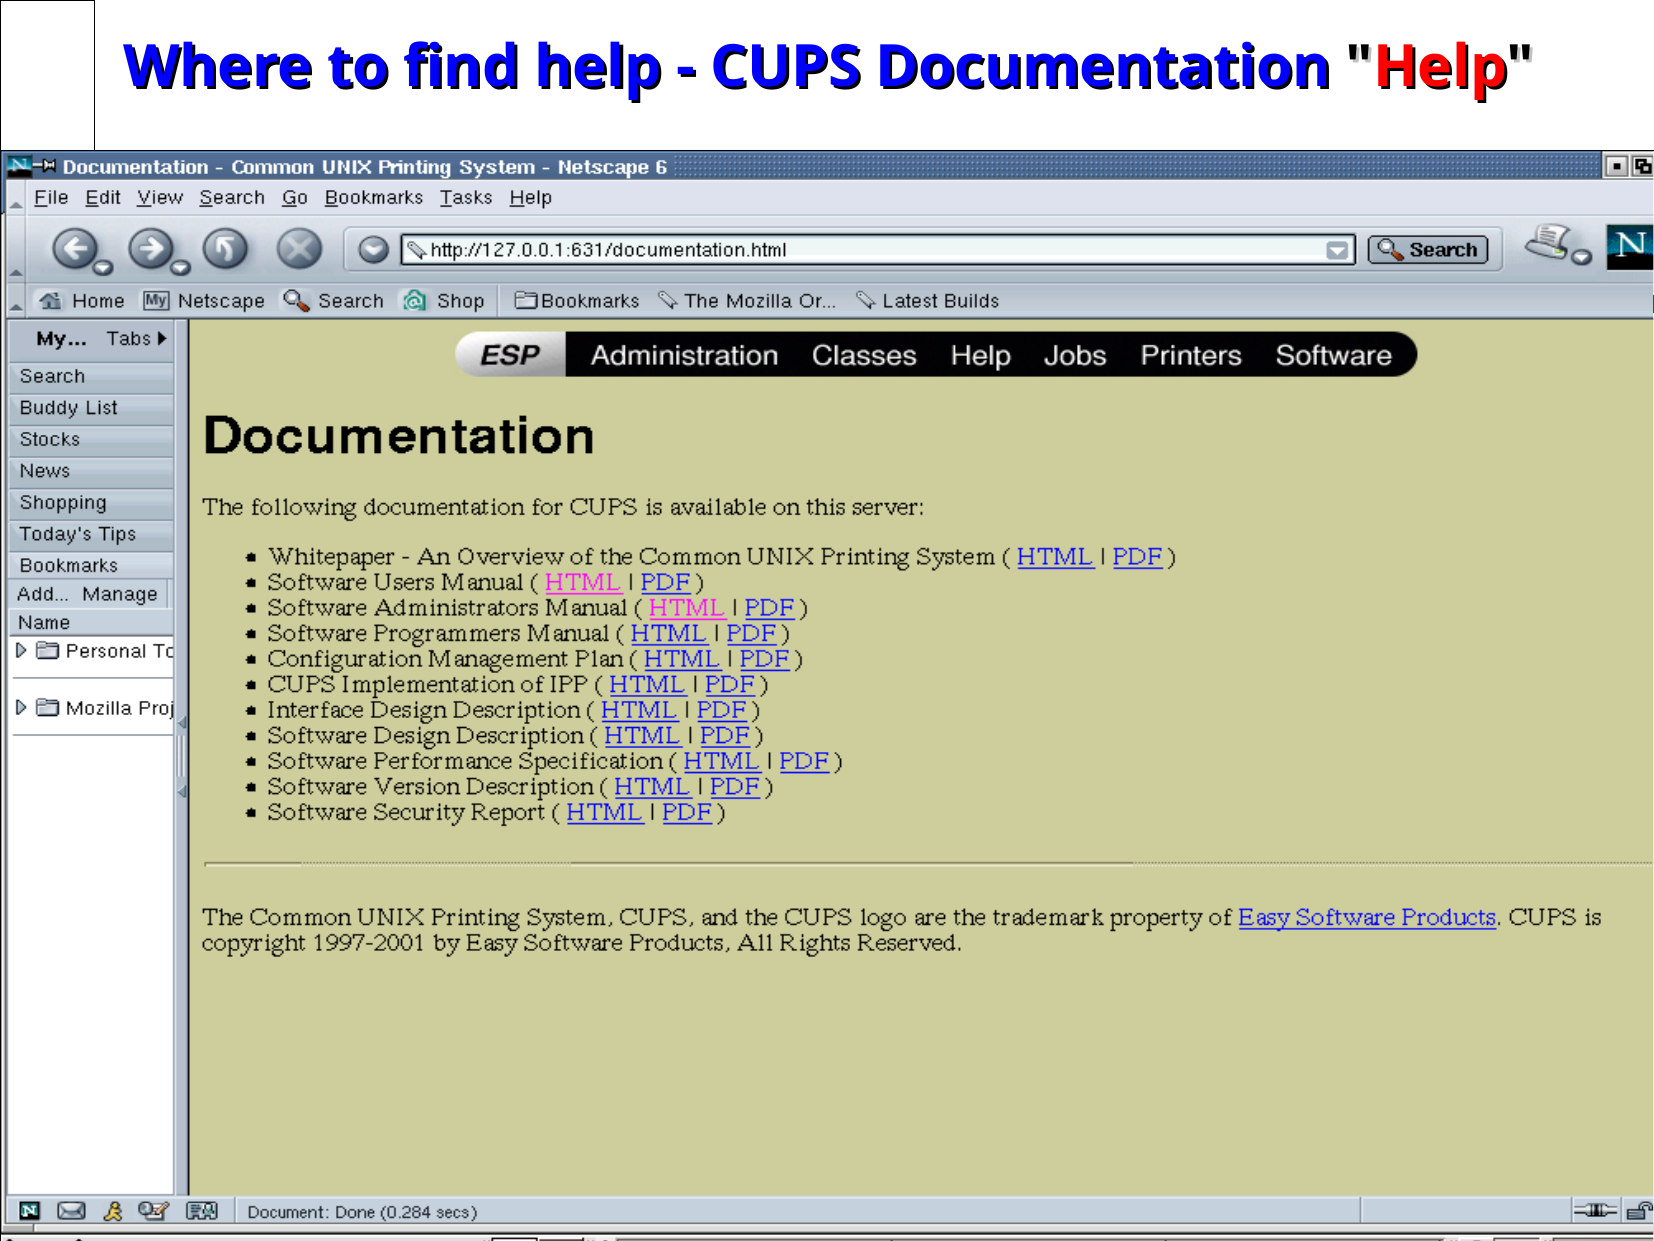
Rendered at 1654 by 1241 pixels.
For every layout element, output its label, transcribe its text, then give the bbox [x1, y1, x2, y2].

picture [0, 150, 1654, 1241]
text_box Where to find help - CUPS Documentation "Help" [26, 23, 1632, 104]
